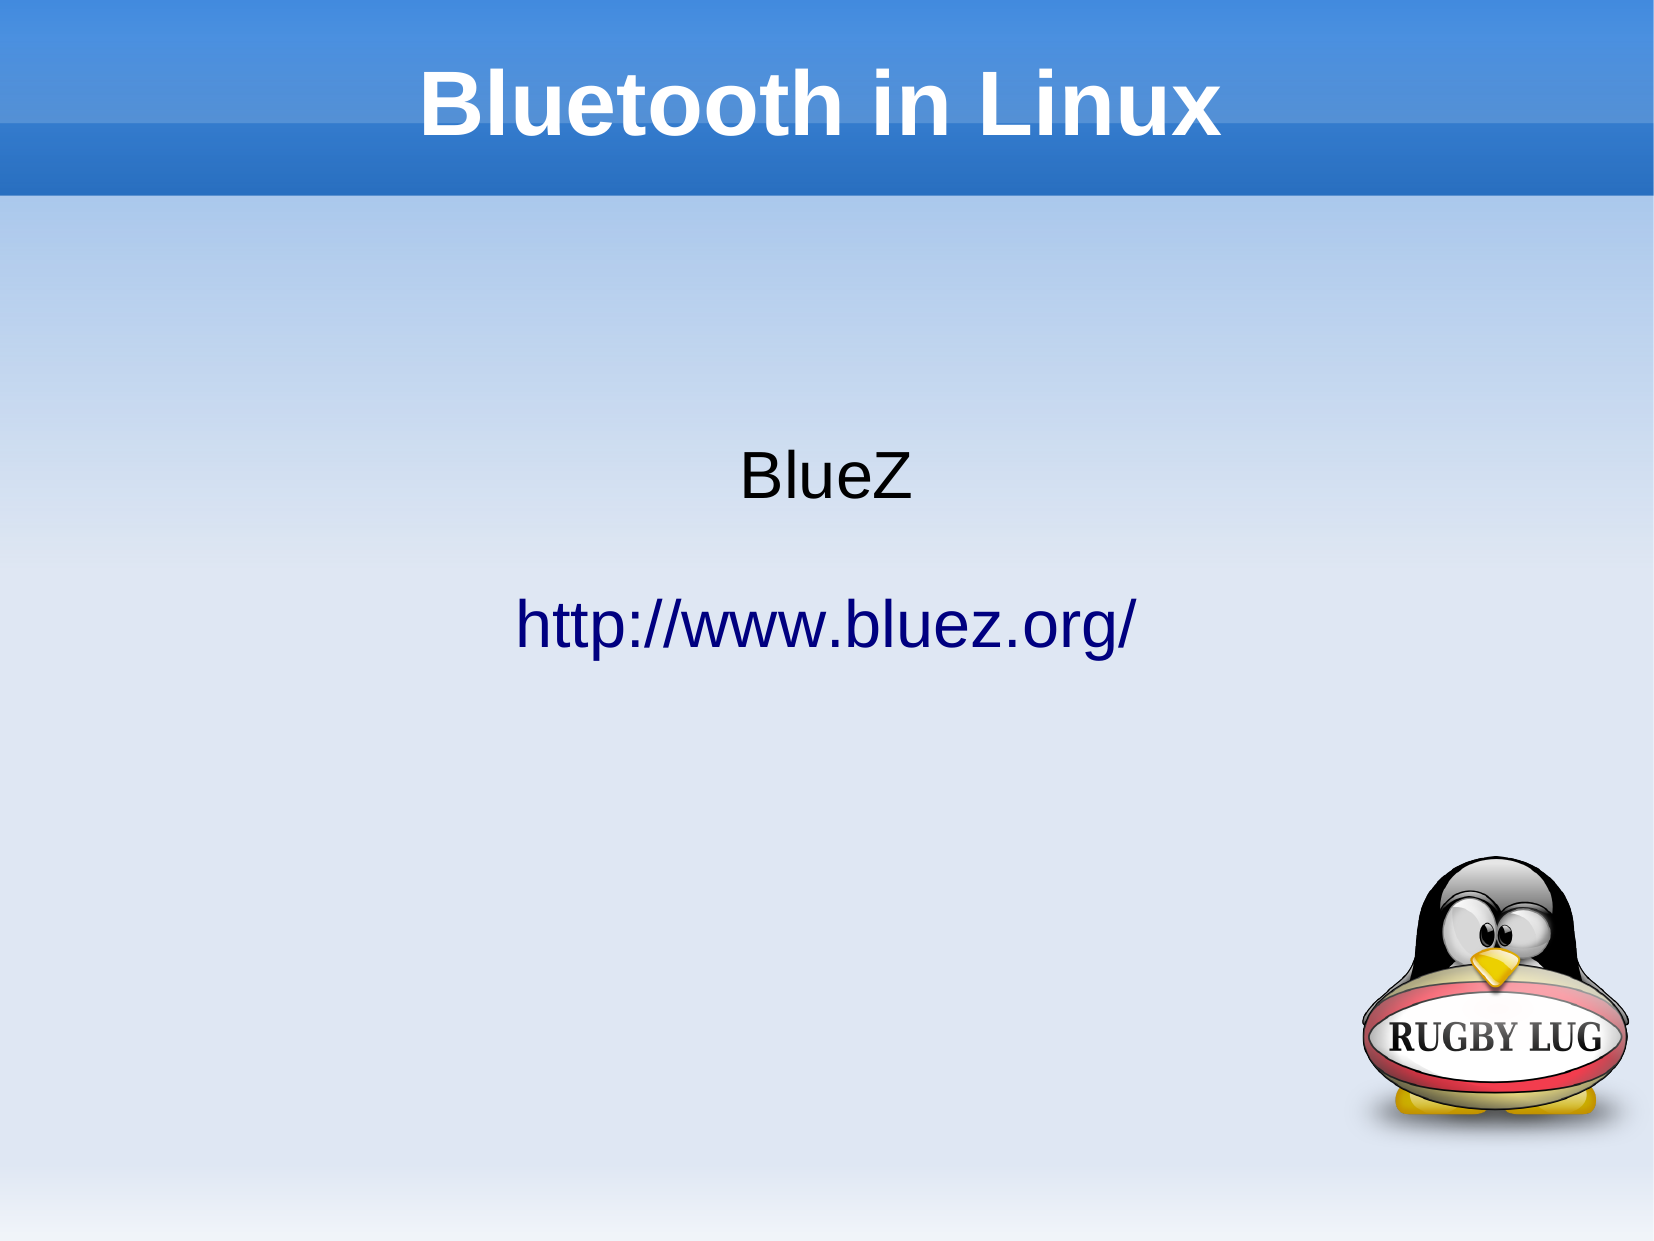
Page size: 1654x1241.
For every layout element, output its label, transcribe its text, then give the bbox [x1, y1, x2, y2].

title Bluetooth in Linux [76, 0, 1565, 208]
subtitle BlueZ http://www.bluez.org/ [82, 390, 1571, 1009]
picture [0, 0, 1654, 1241]
